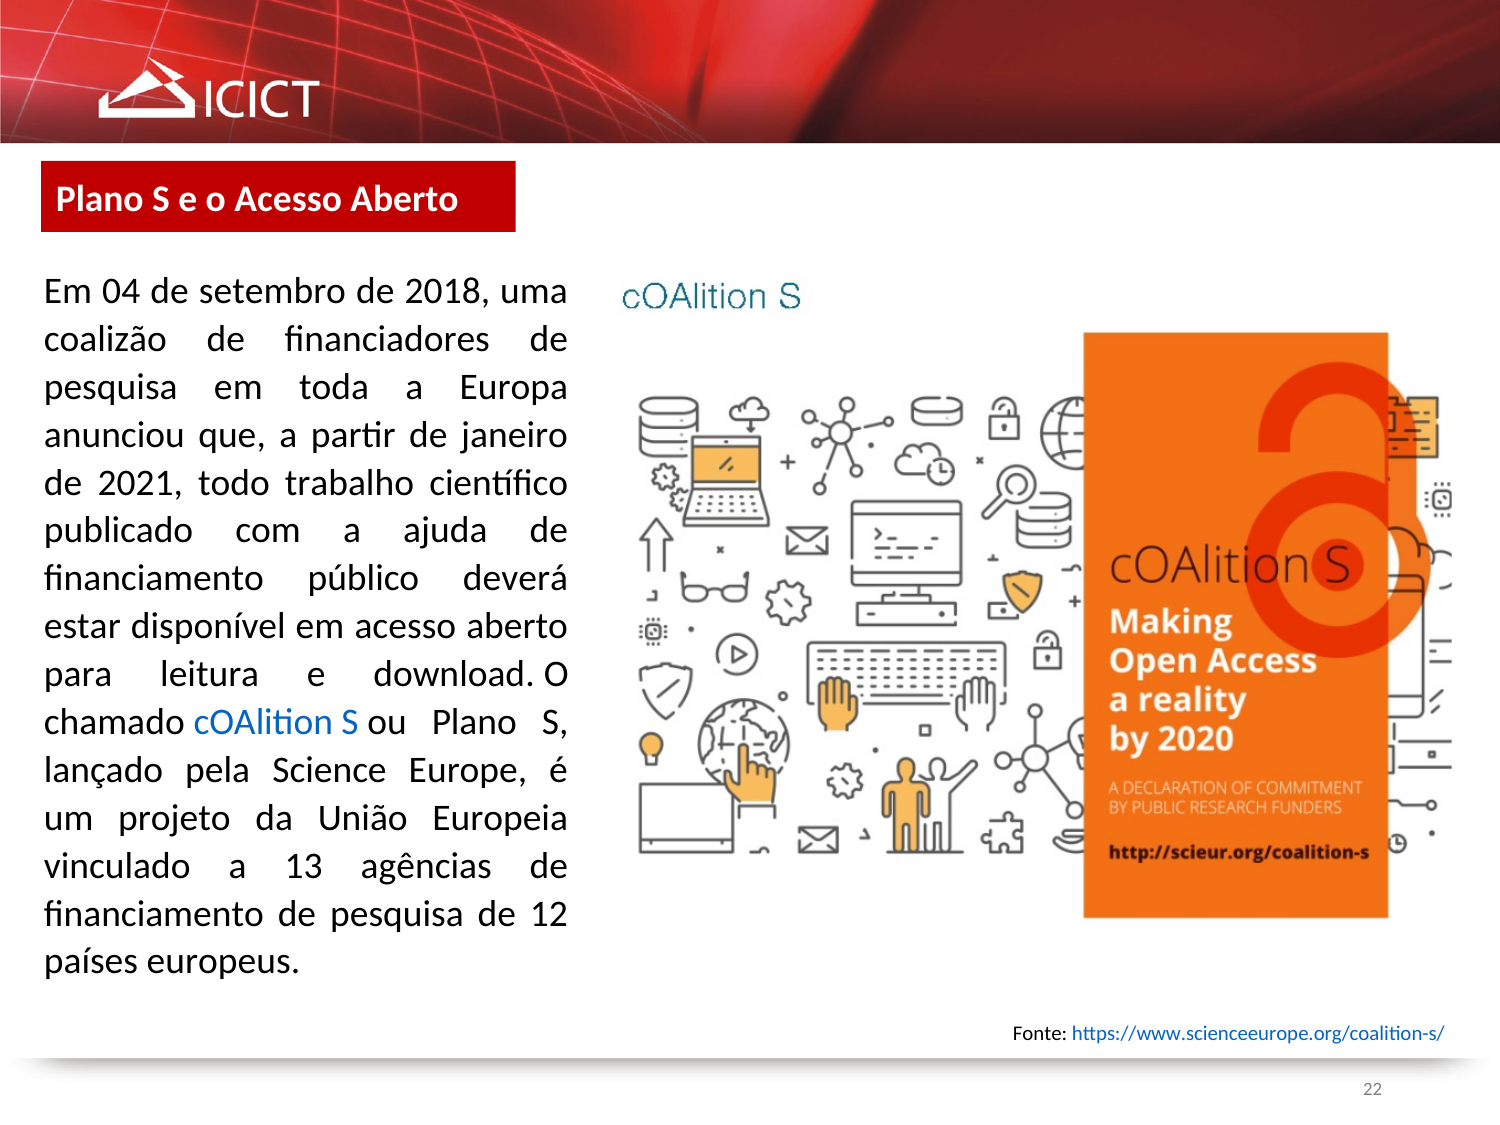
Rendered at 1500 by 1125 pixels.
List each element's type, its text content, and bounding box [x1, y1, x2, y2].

picture [0, 0, 1500, 1125]
text_box Em 04 de setembro de 2018, uma coalizão de financiadores de pesquisa em toda a Europa anunciou que, a partir de janeiro de 2021, todo trabalho científico publicado com a ajuda de financiamento público deverá estar disponível em acesso aberto para leitura e download. O chamado cOAlition S ou Plano S, lançado pela Science Europe, é um projeto da União Europeia vinculado a 13 agências de financiamento de pesquisa de 12 países europeus. [29, 255, 584, 990]
text_box Plano S e o Acesso Aberto [41, 160, 516, 232]
text_box Fonte: https://www.scienceeurope.org/coalition-s/ [998, 1011, 1475, 1052]
text_box <número> [1059, 1057, 1397, 1118]
